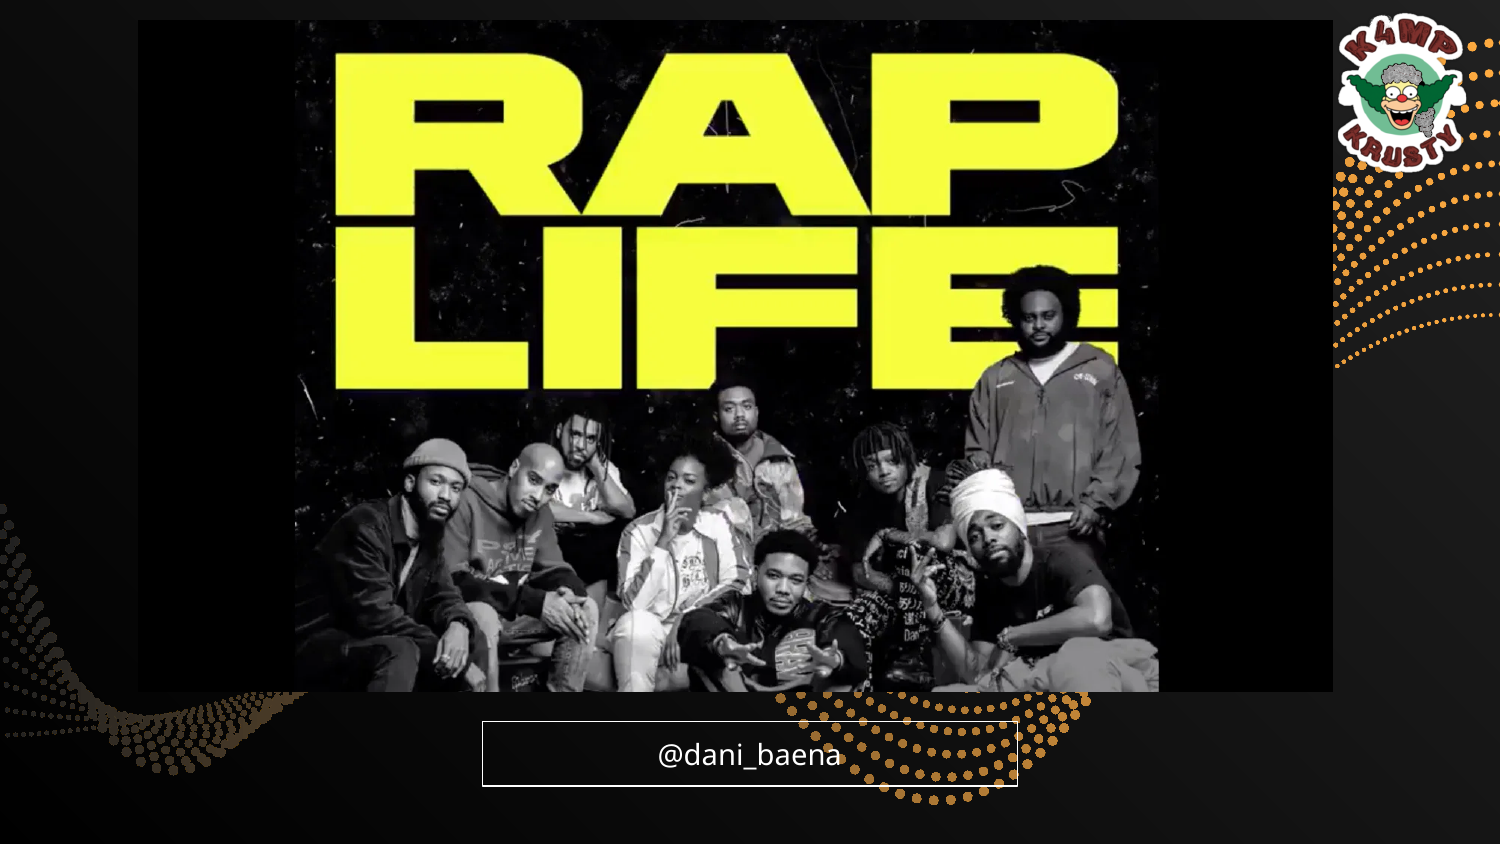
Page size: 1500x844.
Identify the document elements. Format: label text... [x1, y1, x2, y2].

picture [138, 10, 1488, 692]
text_box @dani_baena [482, 721, 1018, 787]
